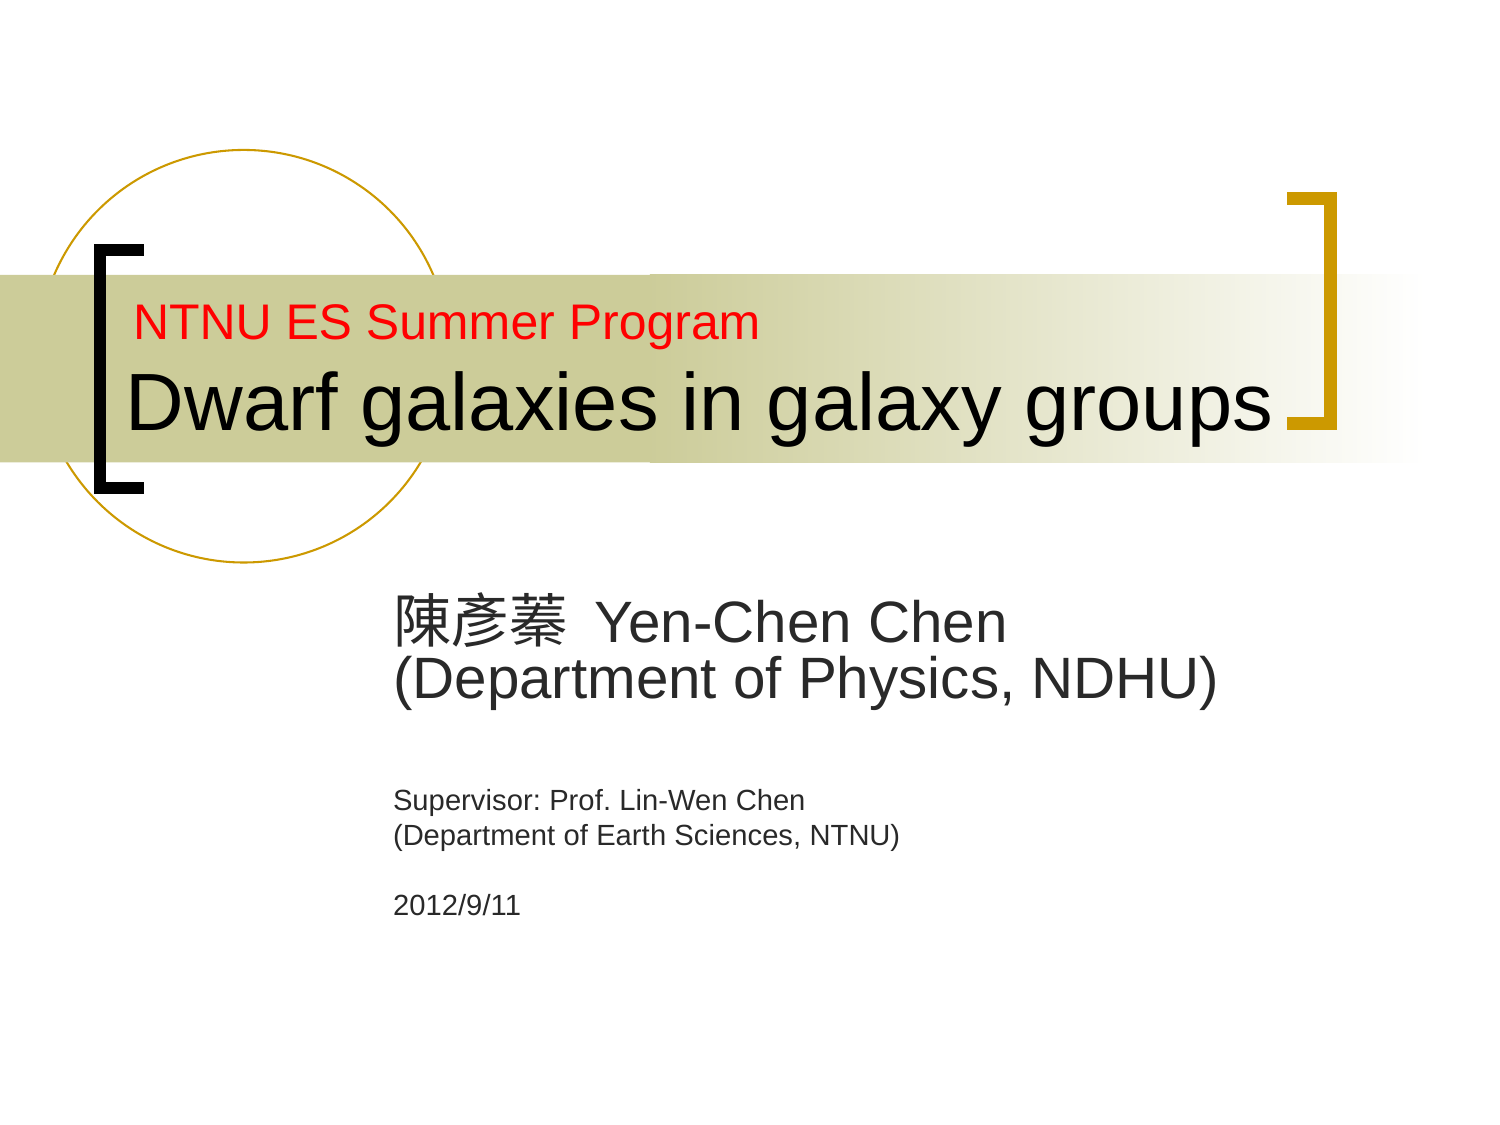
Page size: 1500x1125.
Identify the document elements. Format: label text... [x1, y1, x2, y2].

text_box 陳彥蓁 Yen-Chen Chen (Department of Physics, NDHU) Supervisor: Prof. Lin-Wen Chen (Department of Earth Sciences, NTNU) 2012/9/11 [378, 590, 1300, 898]
title NTNU ES Summer Program Dwarf galaxies in galaxy groups [90, 236, 1353, 500]
